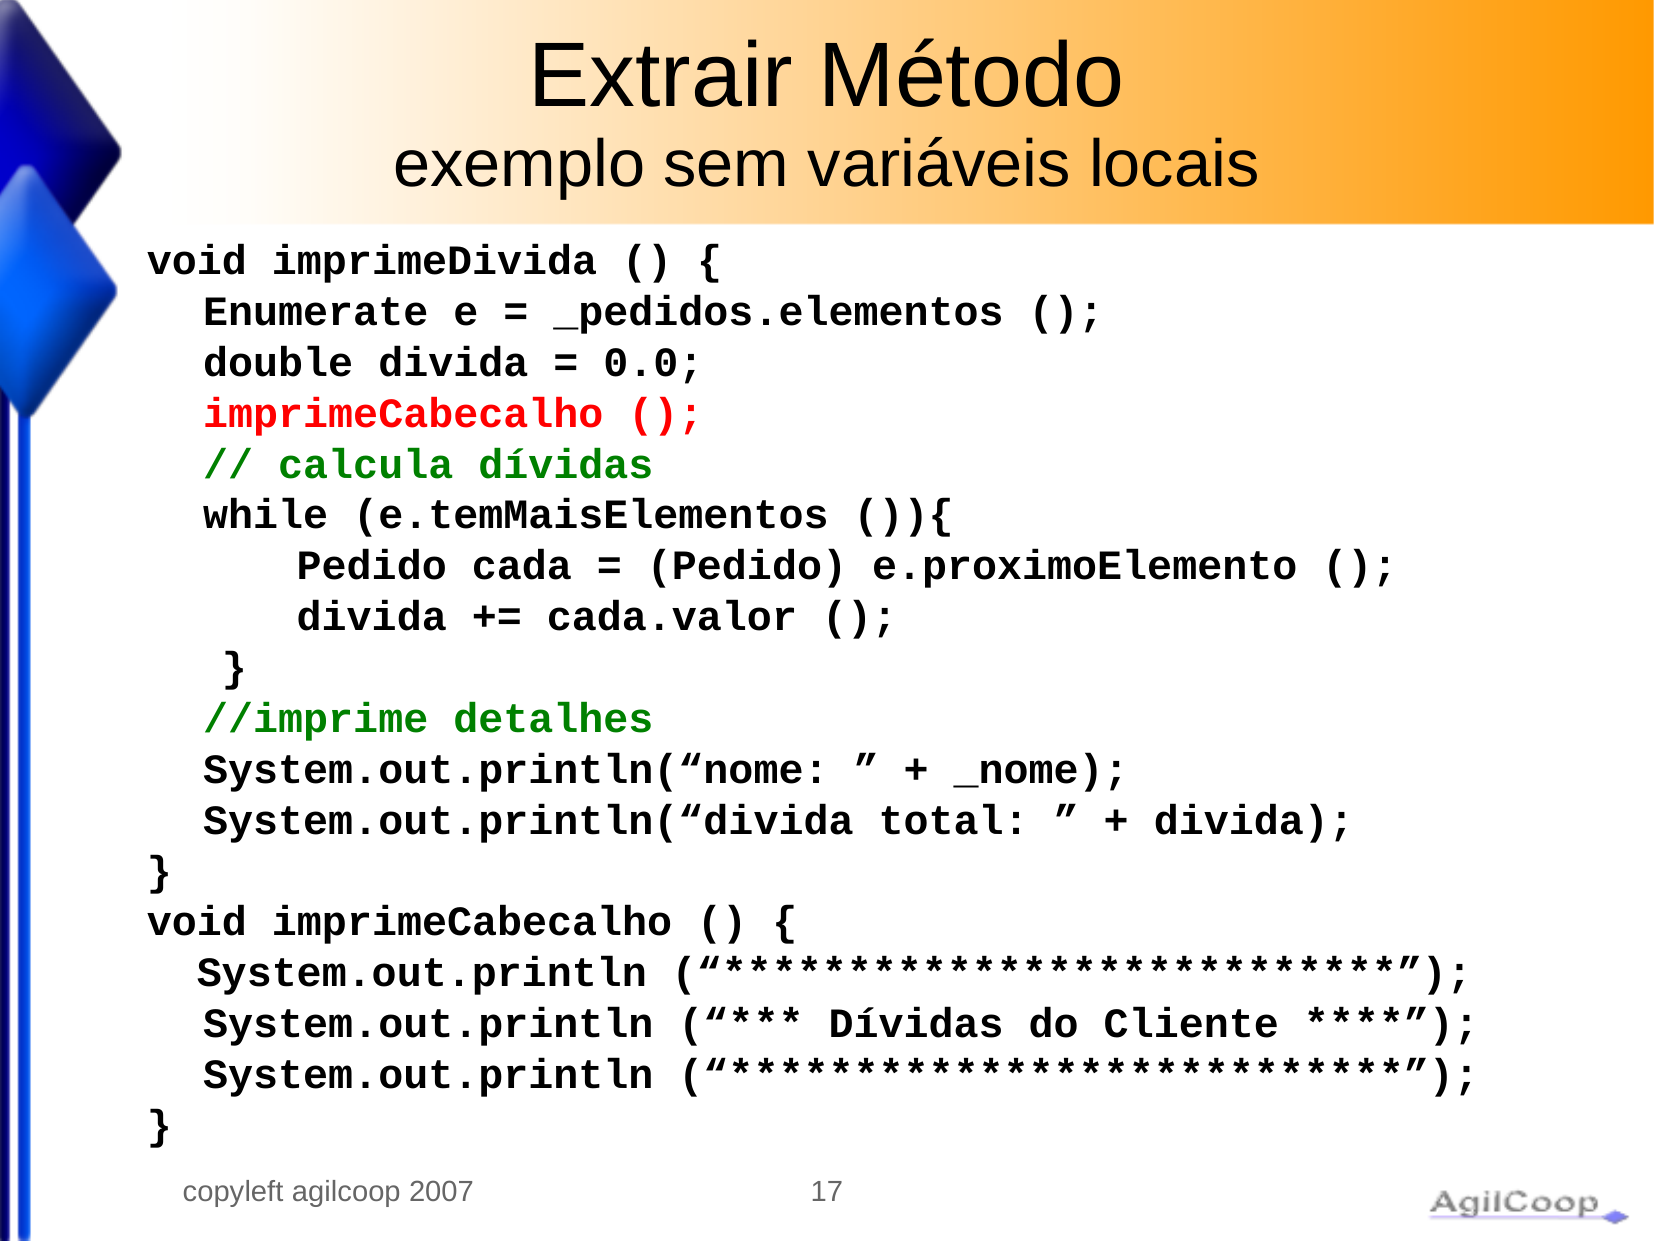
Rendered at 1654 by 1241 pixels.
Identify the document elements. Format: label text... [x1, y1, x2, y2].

title Extrair Método exemplo sem variáveis locais [82, 8, 1571, 216]
picture [0, 0, 1654, 1241]
list void imprimeDivida () { Enumerate e = _pedidos.elementos (); double divida = 0.0; imprimeCabecalho (); // calcula dívidas while (e.temMaisElementos ()){ Pedido cada = (Pedido) e.proximoElemento (); divida += cada.valor (); } //imprime detalhes System.out.println(“nome: ” + _nome); System.out.println(“divida total: ” + divida); } void imprimeCabecalho () { System.out.println (“***************************”); System.out.println (“*** Dívidas do Cliente ****”); System.out.println (“***************************”); } [132, 233, 1595, 1161]
